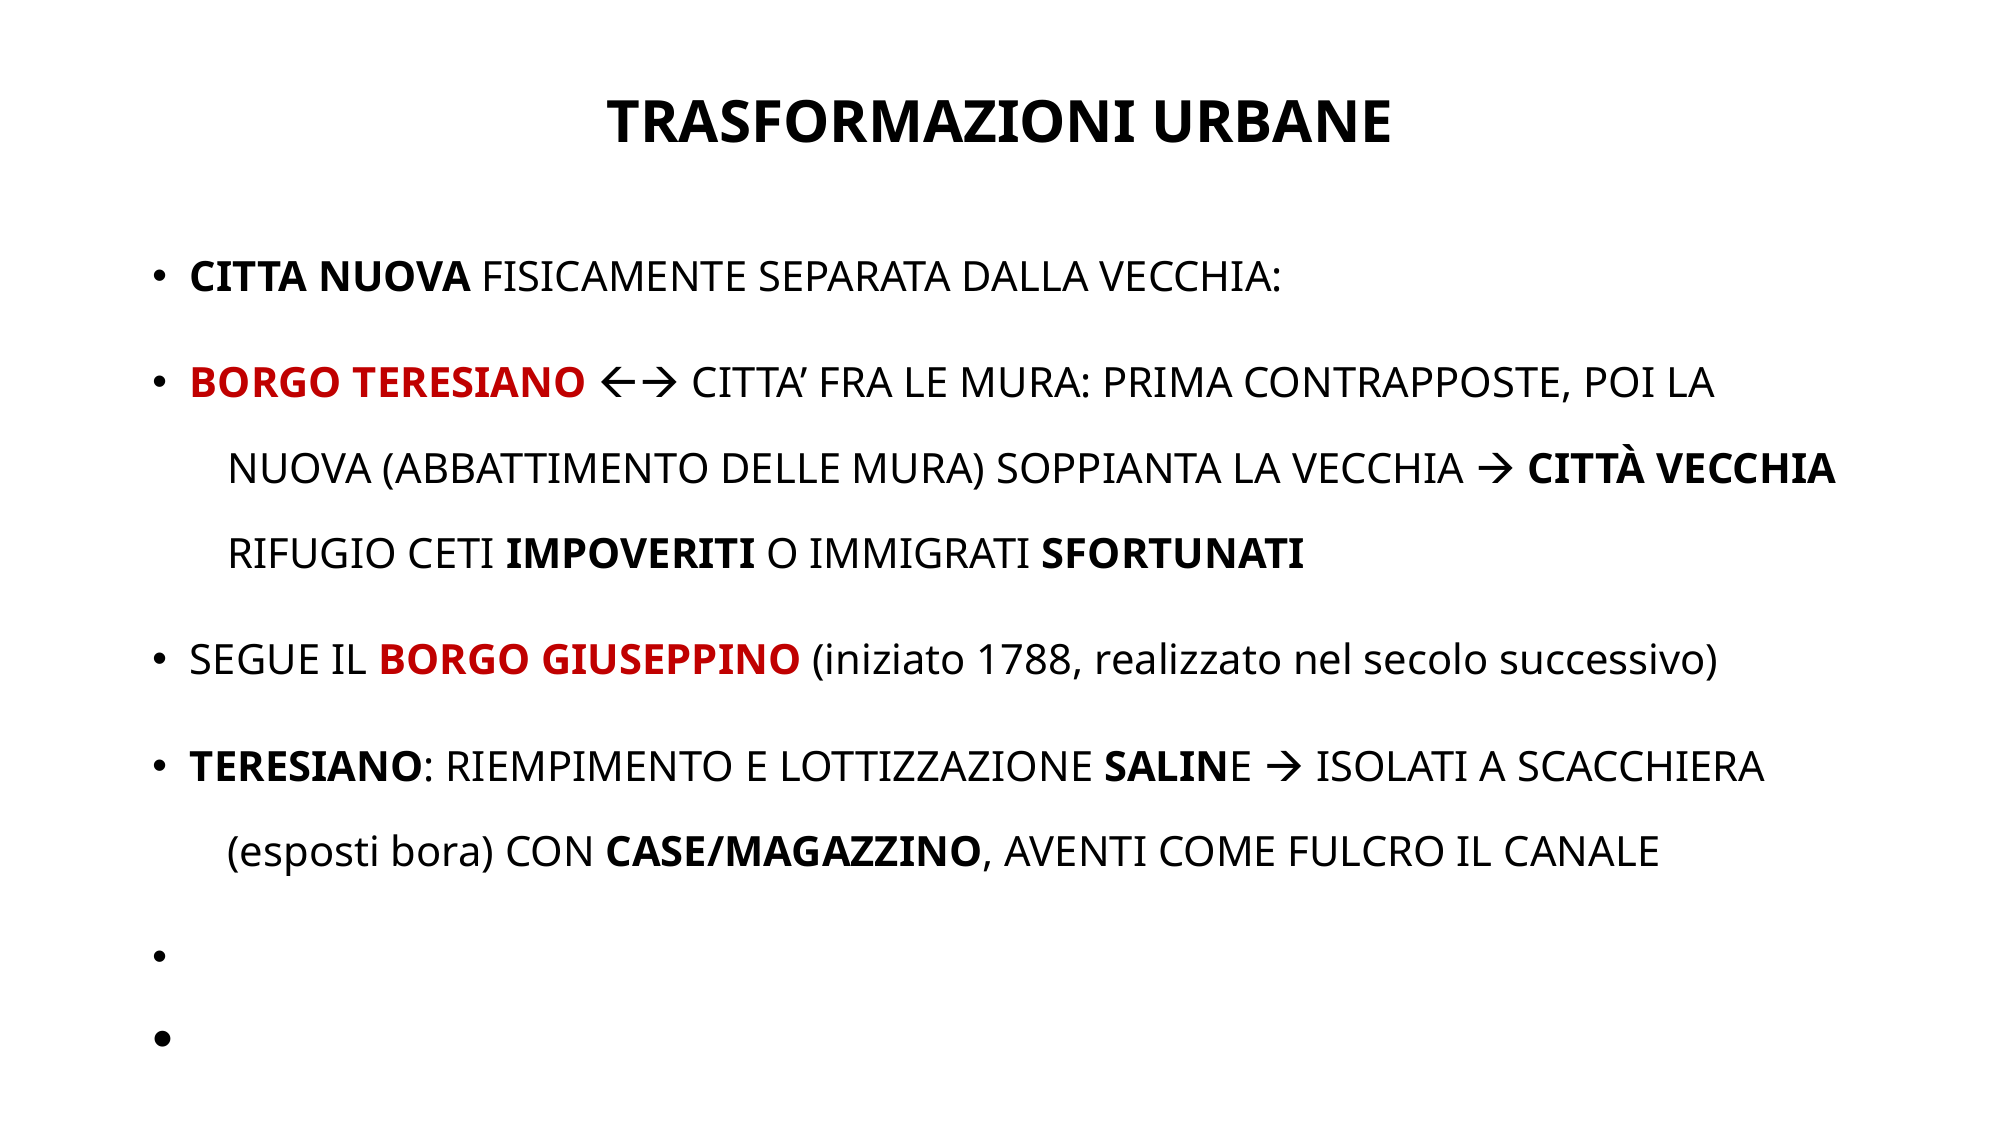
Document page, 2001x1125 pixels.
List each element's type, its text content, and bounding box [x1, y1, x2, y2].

title TRASFORMAZIONI URBANE [137, 59, 1863, 184]
list CITTA NUOVA FISICAMENTE SEPARATA DALLA VECCHIA: BORGO TERESIANO  CITTA’ FRA LE MURA: PRIMA CONTRAPPOSTE, POI LA NUOVA (ABBATTIMENTO DELLE MURA) SOPPIANTA LA VECCHIA  CITTÀ VECCHIA RIFUGIO CETI IMPOVERITI O IMMIGRATI SFORTUNATI SEGUE IL BORGO GIUSEPPINO (iniziato 1788, realizzato nel secolo successivo) TERESIANO: RIEMPIMENTO E LOTTIZZAZIONE SALINE  ISOLATI A SCACCHIERA (esposti bora) CON CASE/MAGAZZINO, AVENTI COME FULCRO IL CANALE [137, 210, 1863, 1104]
